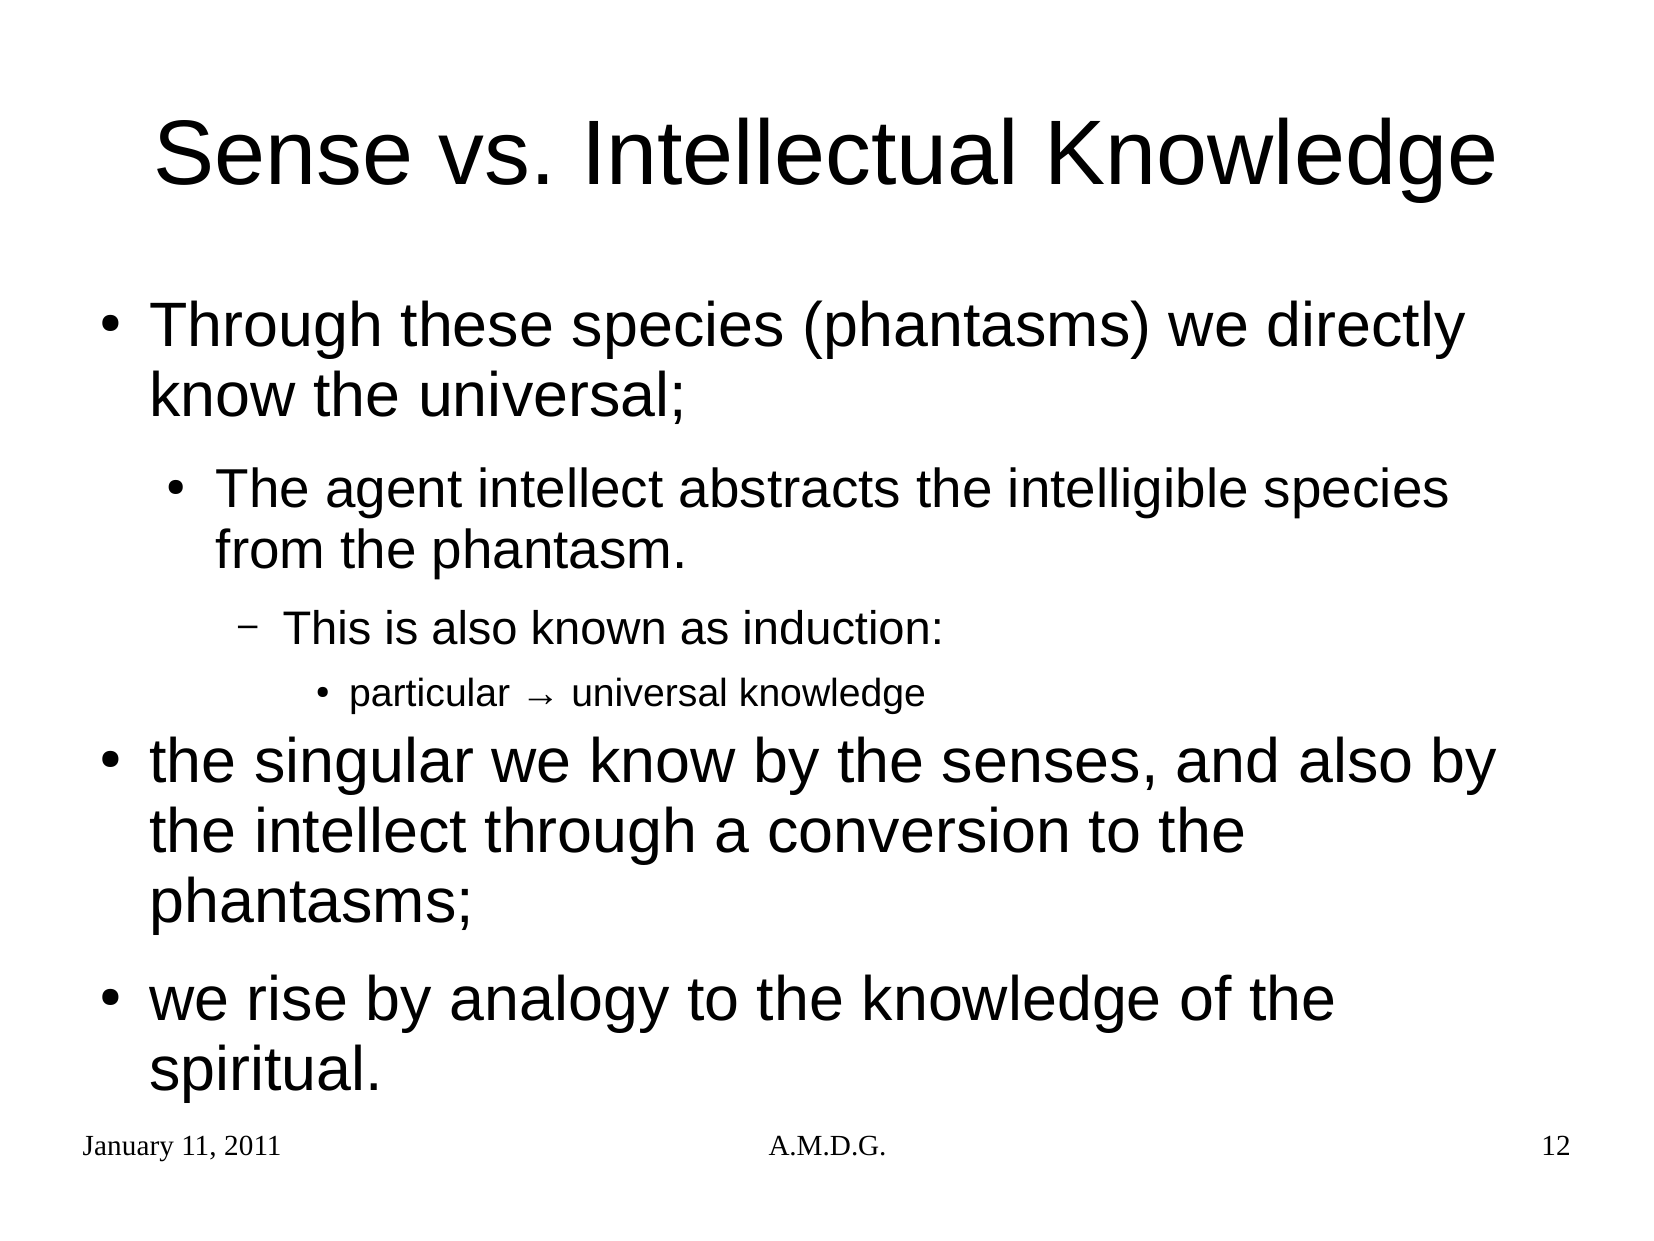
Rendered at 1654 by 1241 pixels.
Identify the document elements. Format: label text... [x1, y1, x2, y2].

title Sense vs. Intellectual Knowledge [82, 49, 1571, 257]
list Through these species (phantasms) we directly know the universal; The agent intellect abstracts the intelligible species from the phantasm. This is also known as induction: particular → universal knowledge the singular we know by the senses, and also by the intellect through a conversion to the phantasms; we rise by analogy to the knowledge of the spiritual. [82, 290, 1571, 1109]
